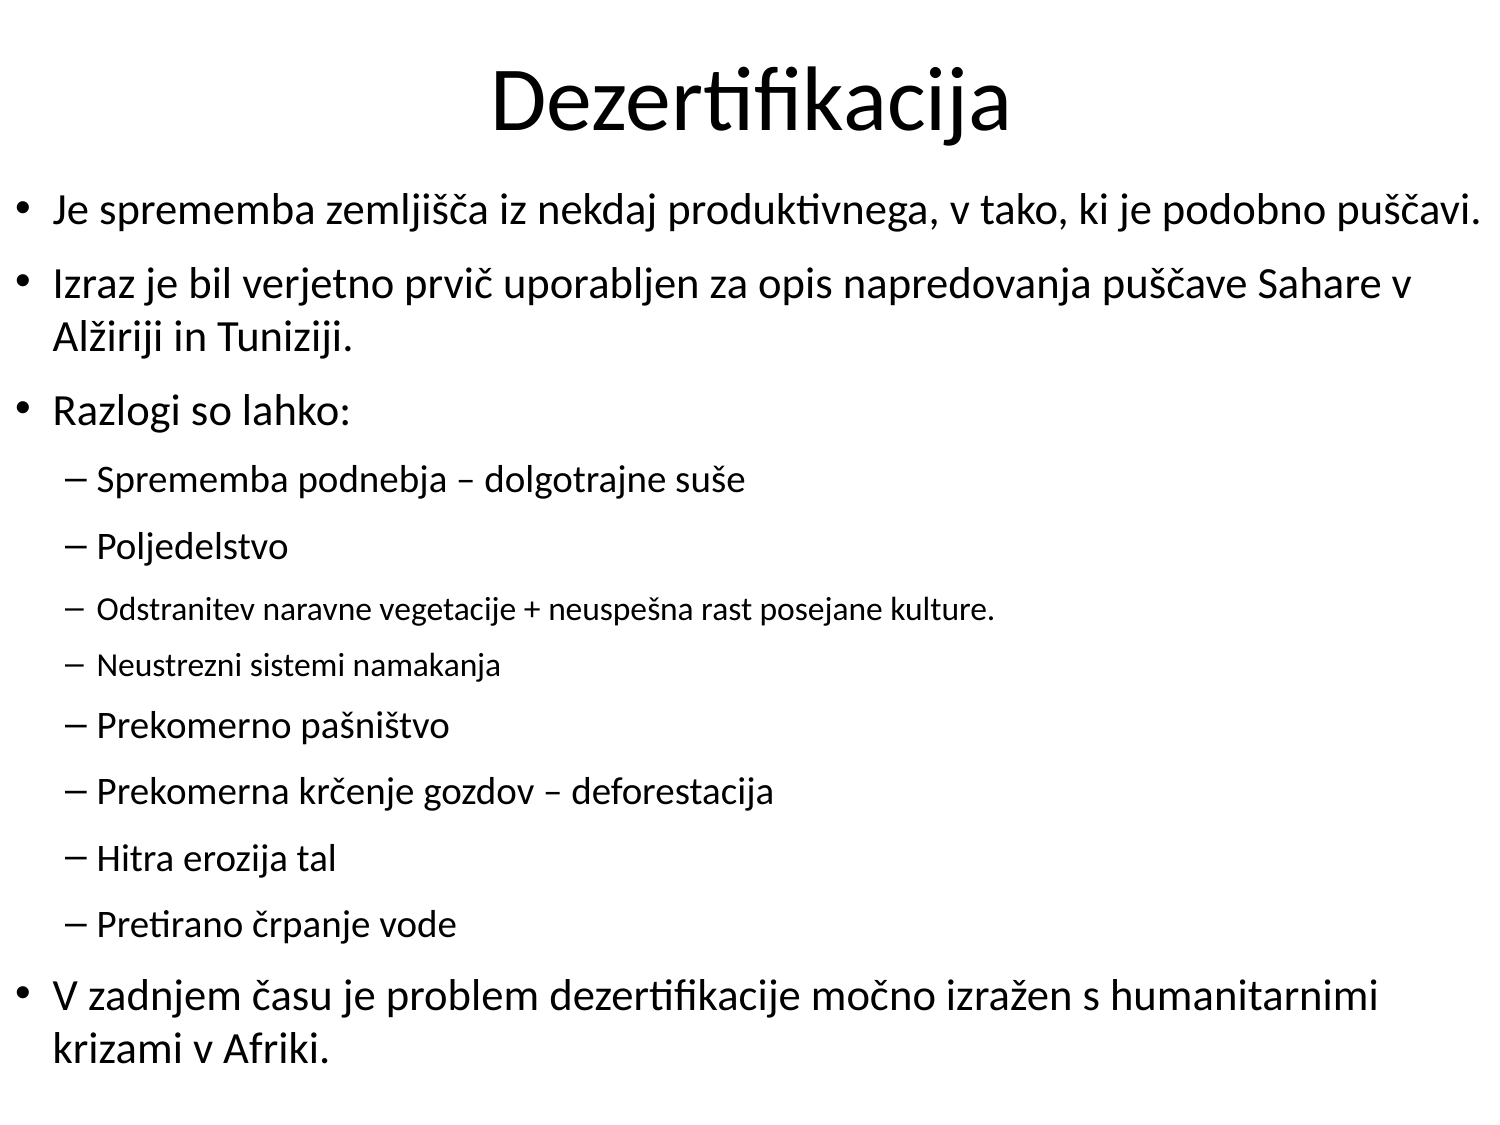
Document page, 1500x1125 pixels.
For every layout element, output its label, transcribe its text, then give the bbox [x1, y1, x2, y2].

title Dezertifikacija [76, 0, 1427, 172]
list Je sprememba zemljišča iz nekdaj produktivnega, v tako, ki je podobno puščavi. Izraz je bil verjetno prvič uporabljen za opis napredovanja puščave Sahare v Alžiriji in Tuniziji. Razlogi so lahko: Sprememba podnebja – dolgotrajne suše Poljedelstvo Odstranitev naravne vegetacije + neuspešna rast posejane kulture. Neustrezni sistemi namakanja Prekomerno pašništvo Prekomerna krčenje gozdov – deforestacija Hitra erozija tal Pretirano črpanje vode V zadnjem času je problem dezertifikacije močno izražen s humanitarnimi krizami v Afriki. [0, 172, 1500, 1125]
